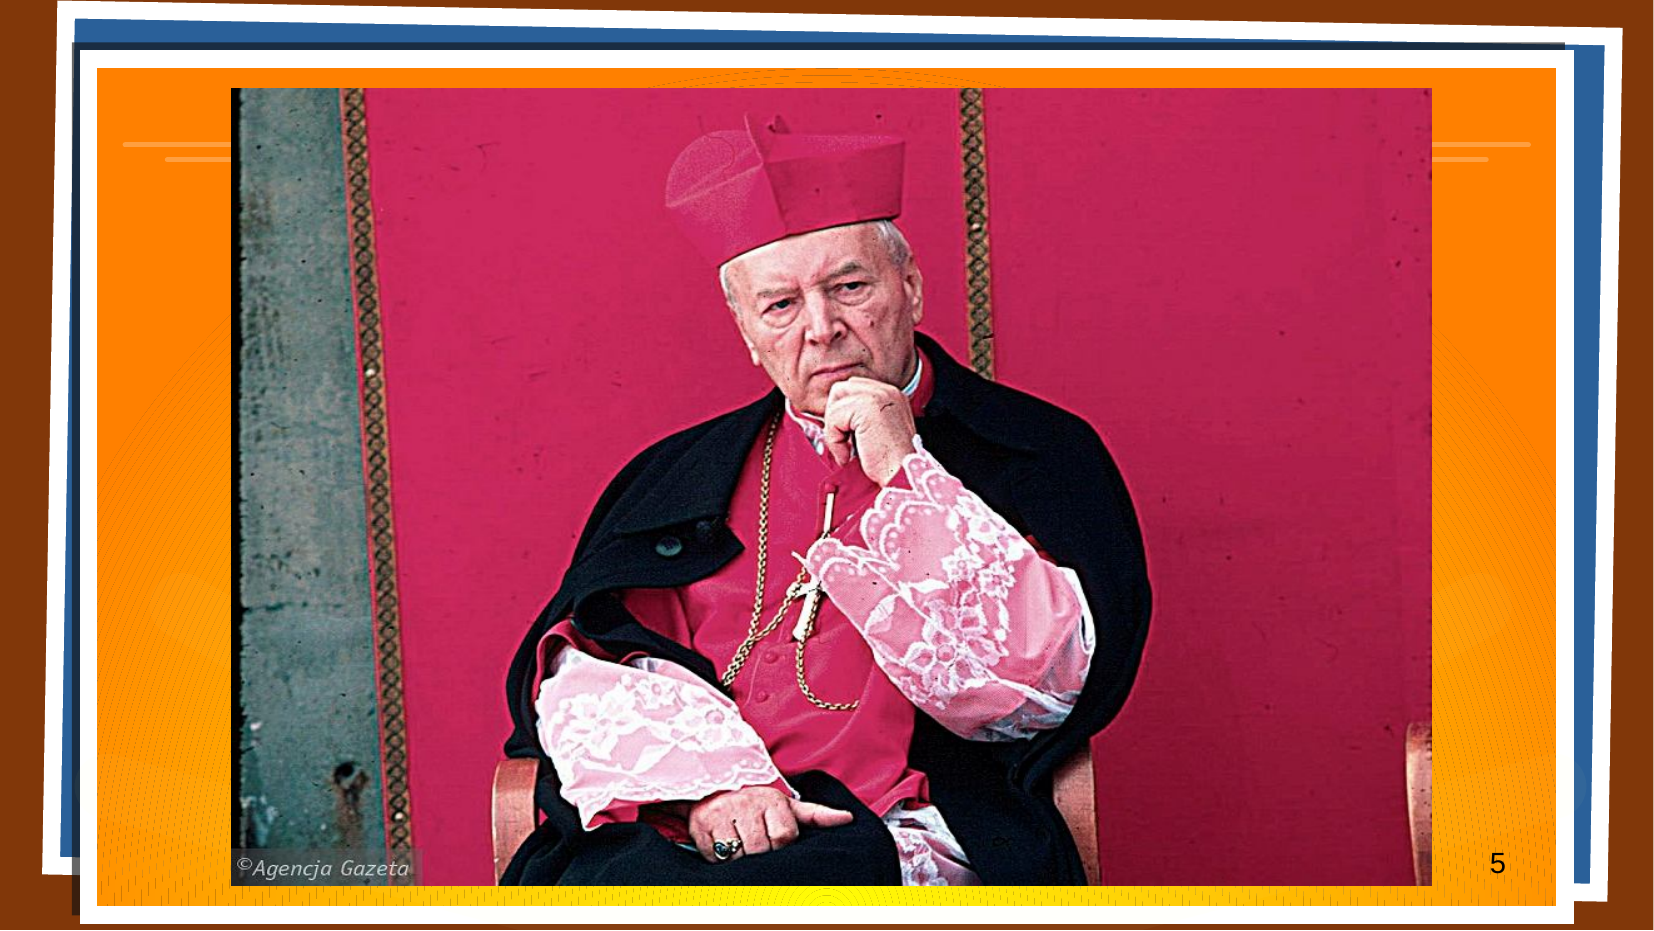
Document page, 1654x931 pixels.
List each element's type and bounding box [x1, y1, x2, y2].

picture [231, 88, 1432, 886]
